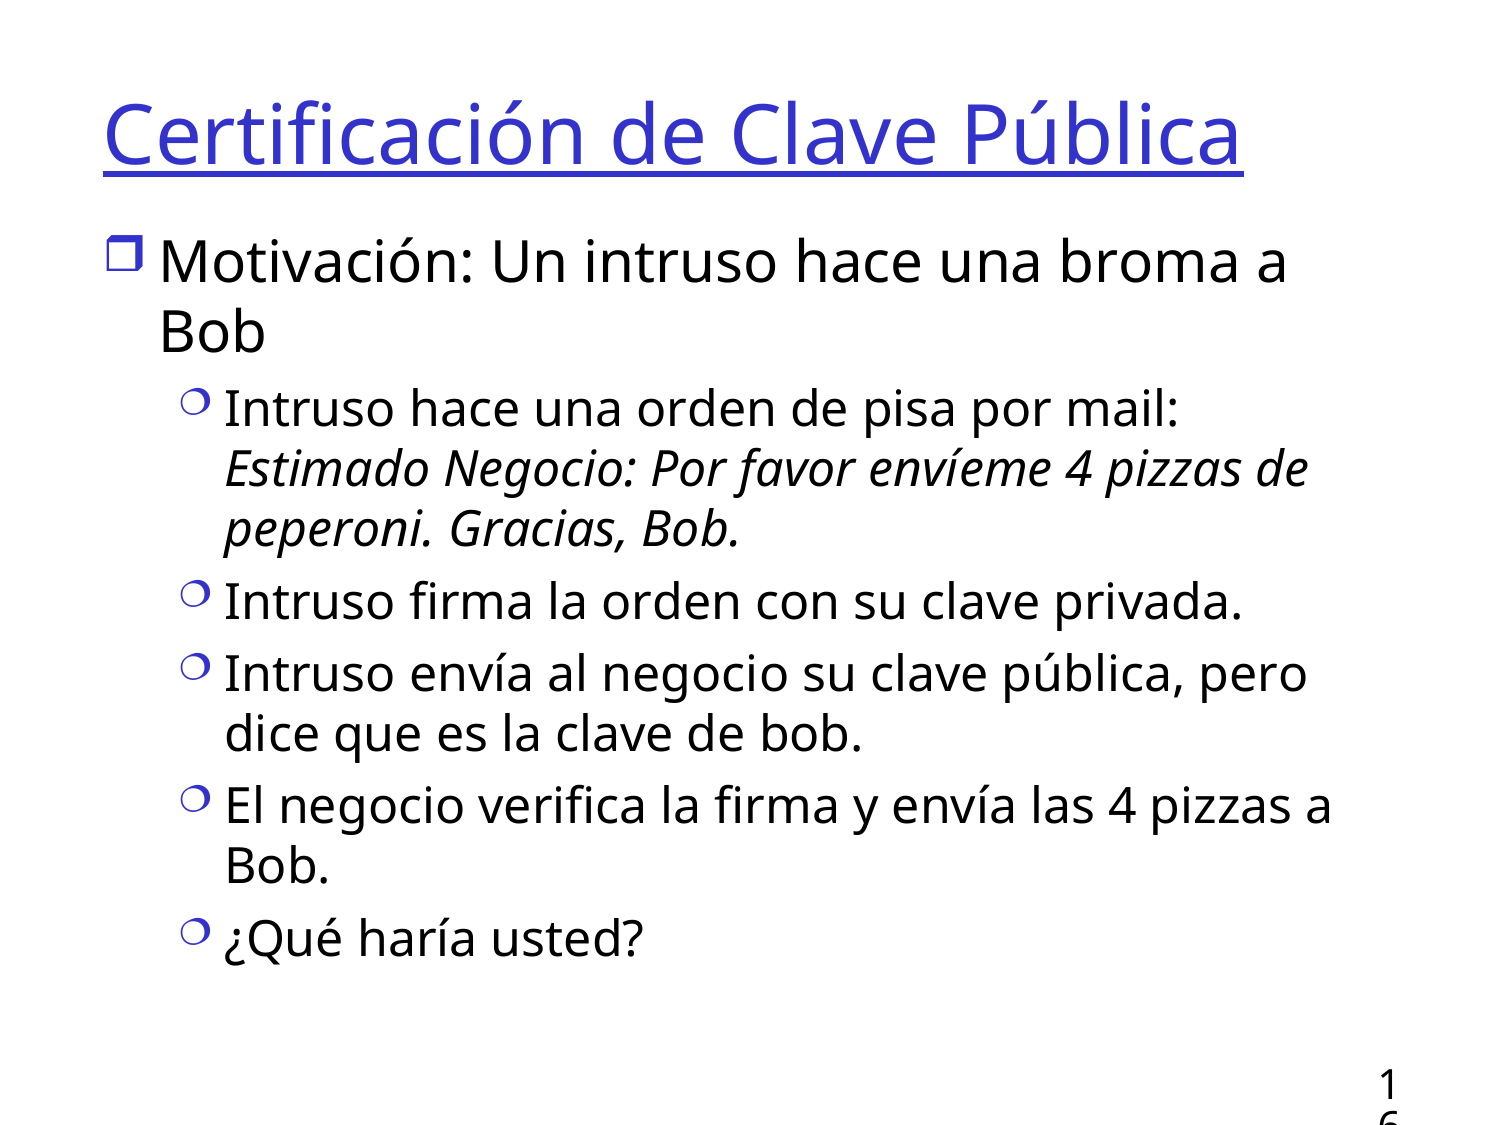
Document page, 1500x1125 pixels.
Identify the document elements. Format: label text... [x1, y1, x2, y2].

title Certificación de Clave Pública [87, 16, 1363, 216]
list Motivación: Un intruso hace una broma a Bob Intruso hace una orden de pisa por mail: Estimado Negocio: Por favor envíeme 4 pizzas de peperoni. Gracias, Bob. Intruso firma la orden con su clave privada. Intruso envía al negocio su clave pública, pero dice que es la clave de bob. El negocio verifica la firma y envía las 4 pizzas a Bob. ¿Qué haría usted? [87, 216, 1421, 1006]
